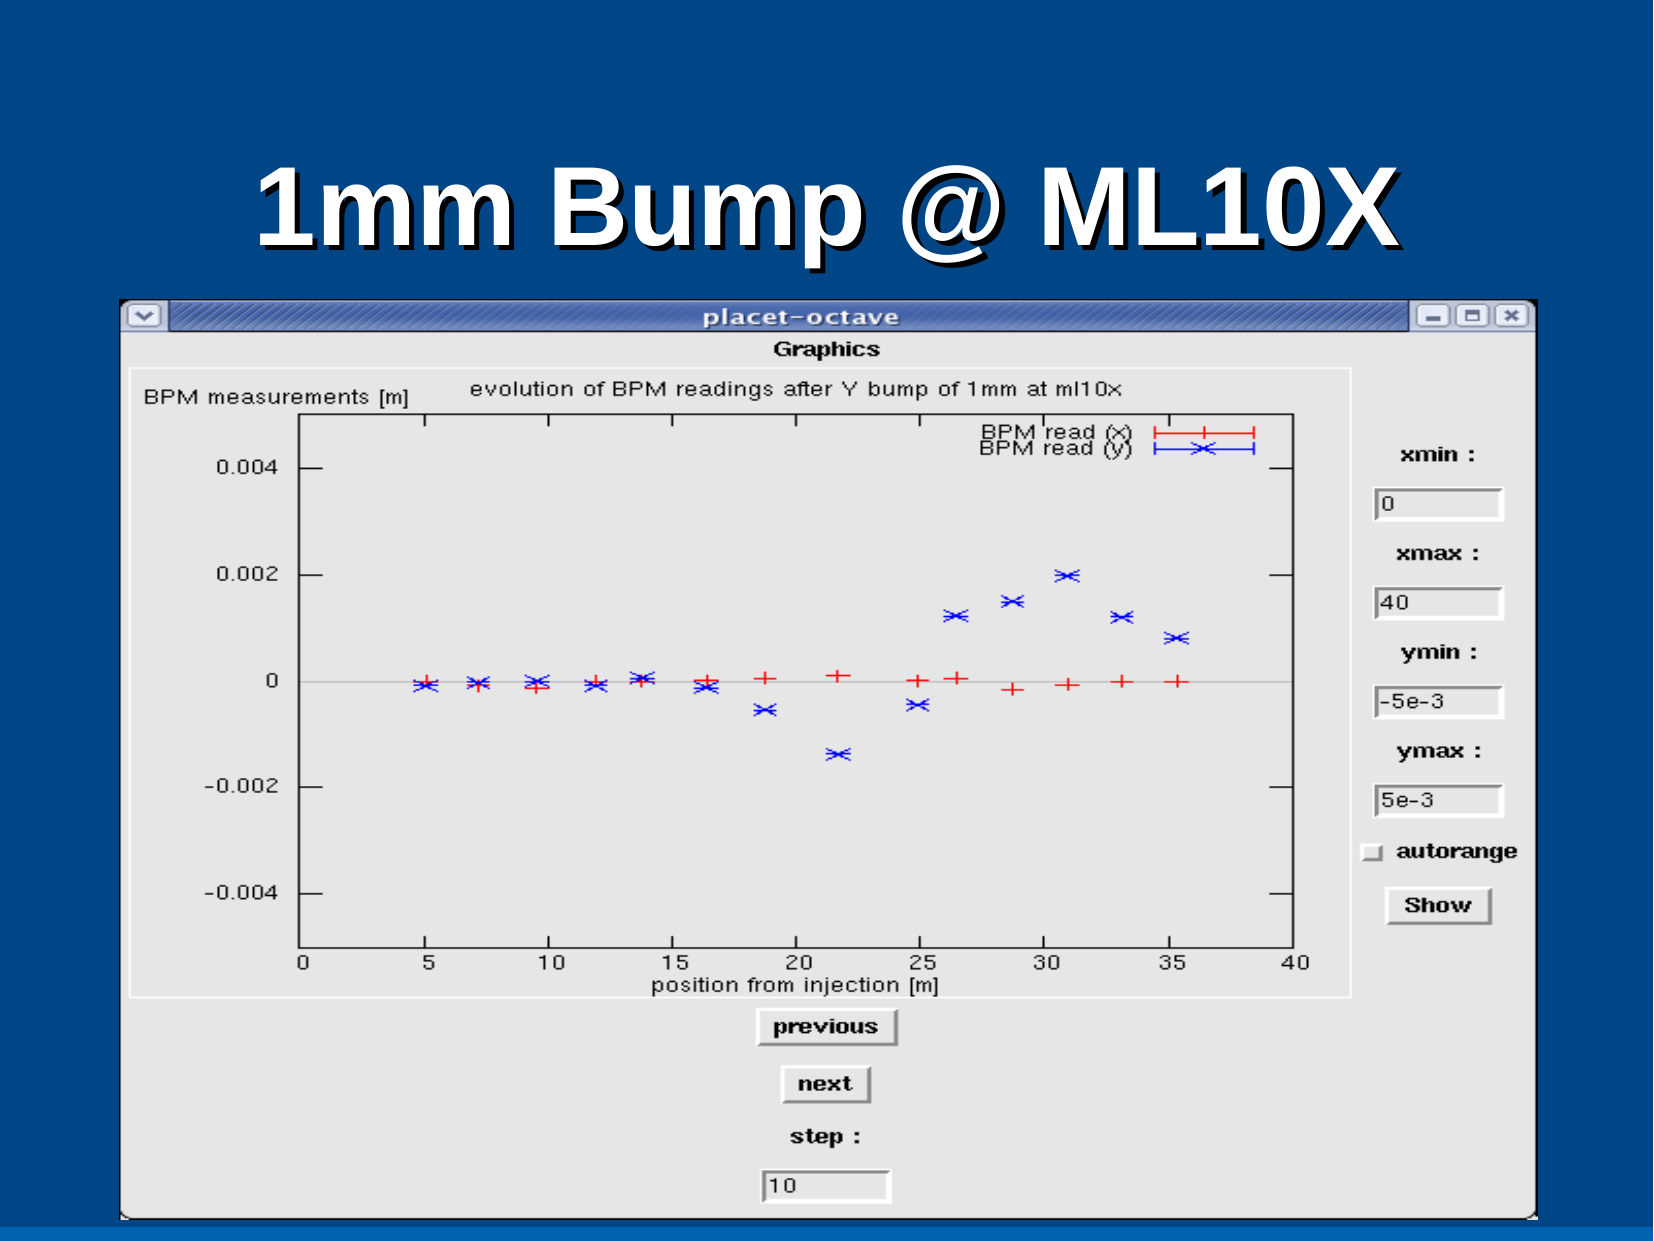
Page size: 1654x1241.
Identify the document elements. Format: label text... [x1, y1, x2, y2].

picture [119, 299, 1538, 1220]
title 1mm Bump @ ML10X [121, 102, 1533, 299]
